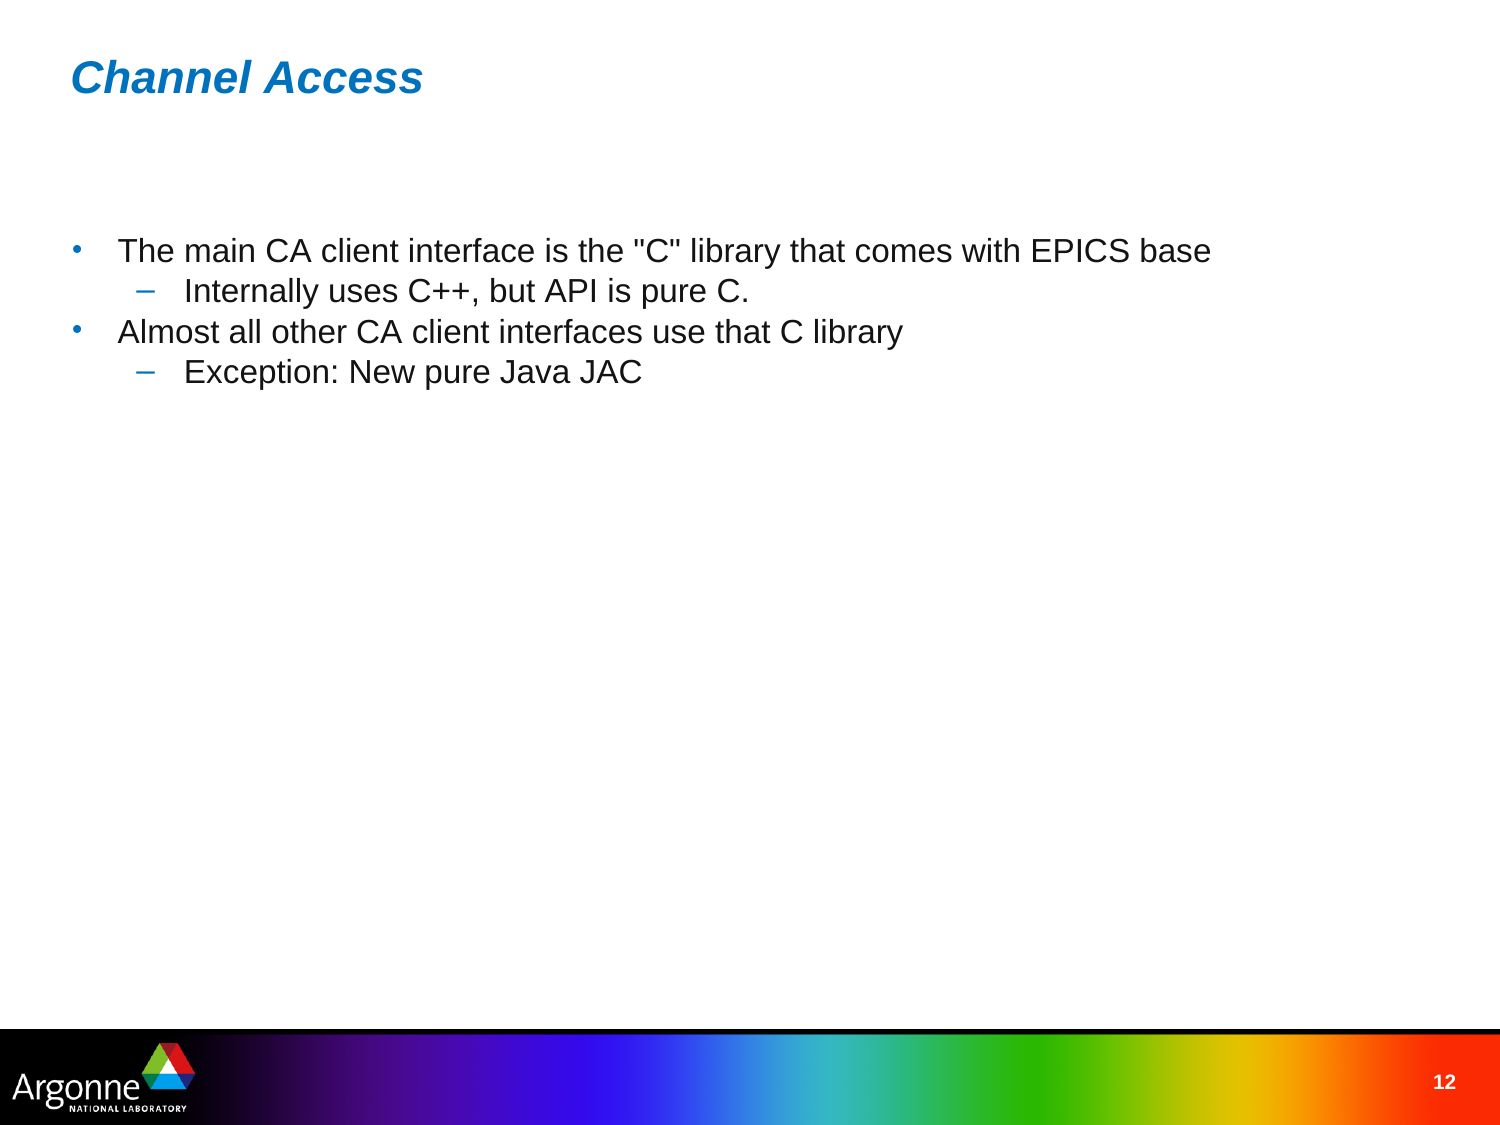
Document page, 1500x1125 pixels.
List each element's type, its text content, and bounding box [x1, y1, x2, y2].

list The main CA client interface is the "C" library that comes with EPICS base Internally uses C++, but API is pure C. Almost all other CA client interfaces use that C library Exception: New pure Java JAC [56, 229, 1359, 973]
picture [0, 1029, 1500, 1125]
title Channel Access [55, 54, 1361, 120]
